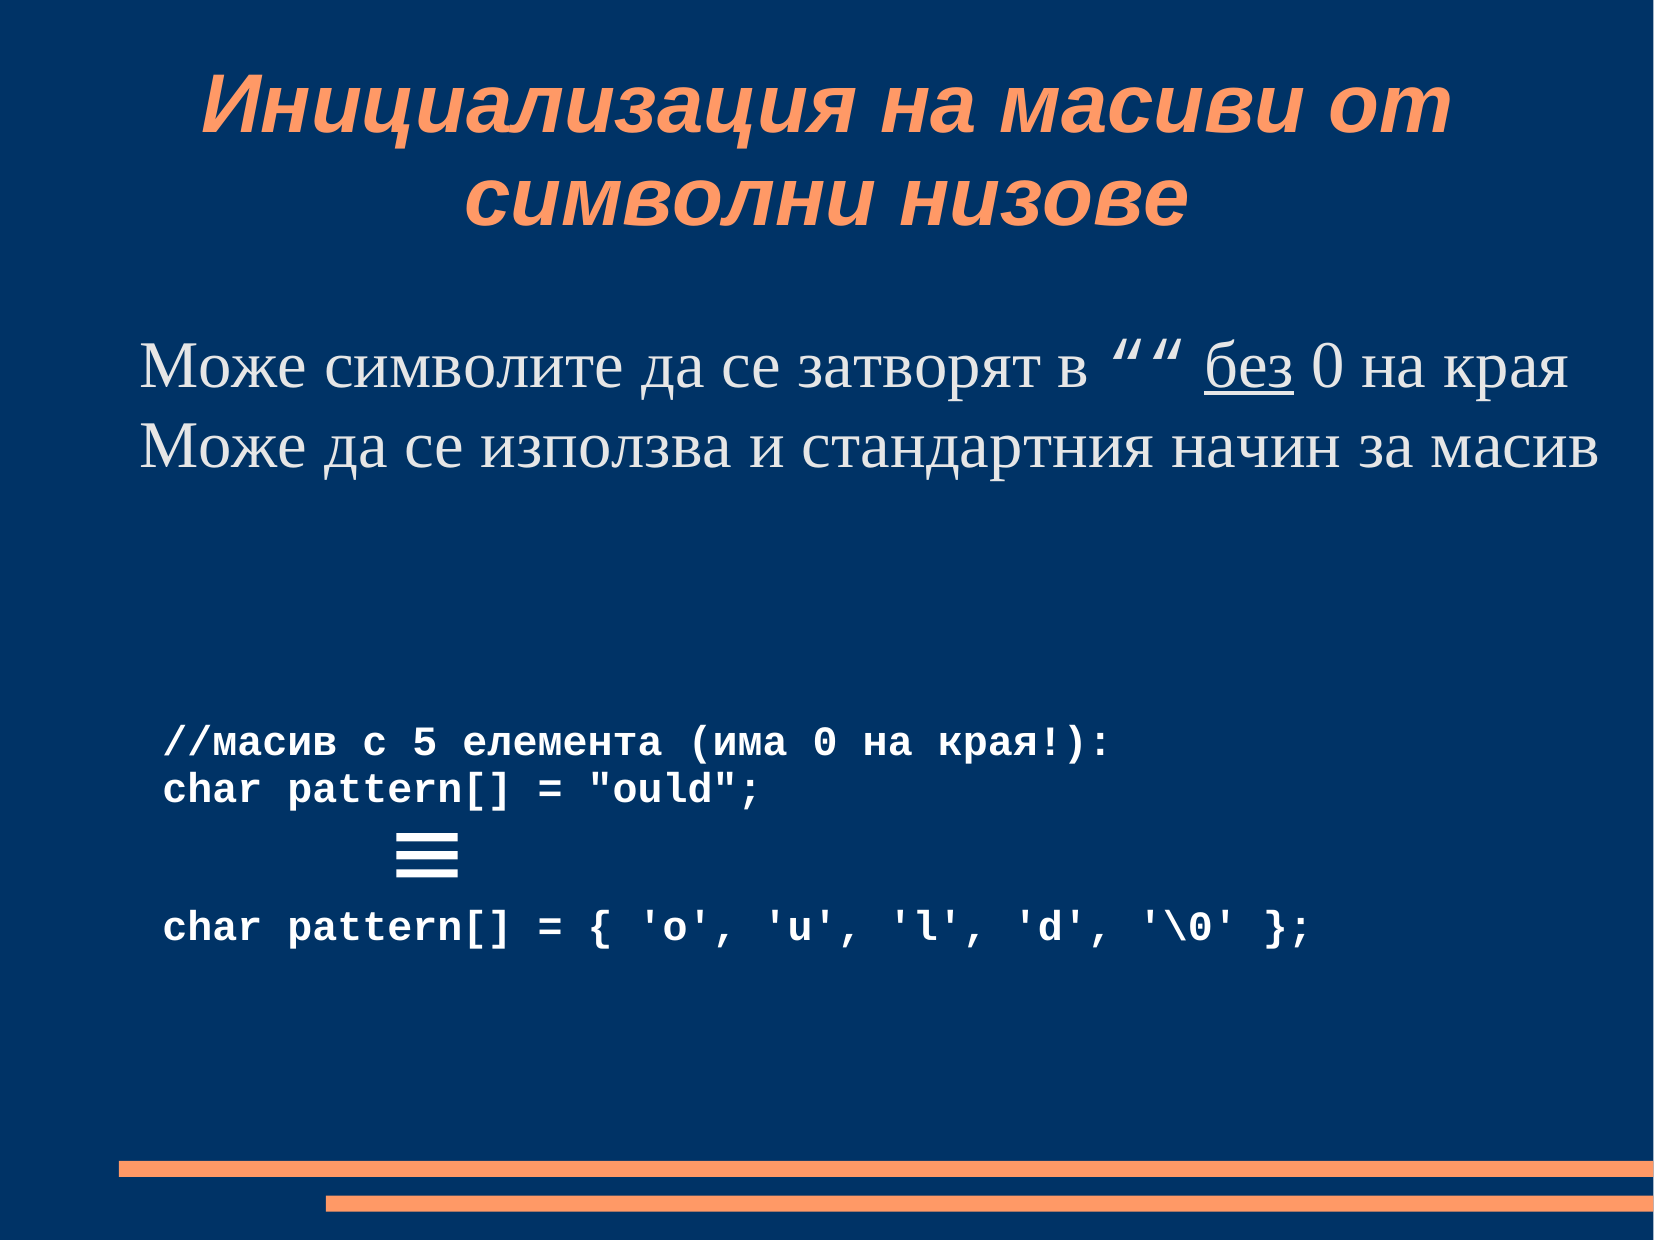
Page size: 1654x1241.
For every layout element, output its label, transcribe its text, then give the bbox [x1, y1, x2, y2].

list Може символите да се затворят в ““ без 0 на края Може да се използва и стандартния начин за масив [121, 327, 1626, 886]
title Инициализация на масиви от символни низове [121, 53, 1534, 247]
text_box //масив с 5 елемента (има 0 на края!): char pattern[] = "ould";  char pattern[] = { 'o', 'u', 'l', 'd', '\0' }; [147, 712, 1654, 1042]
